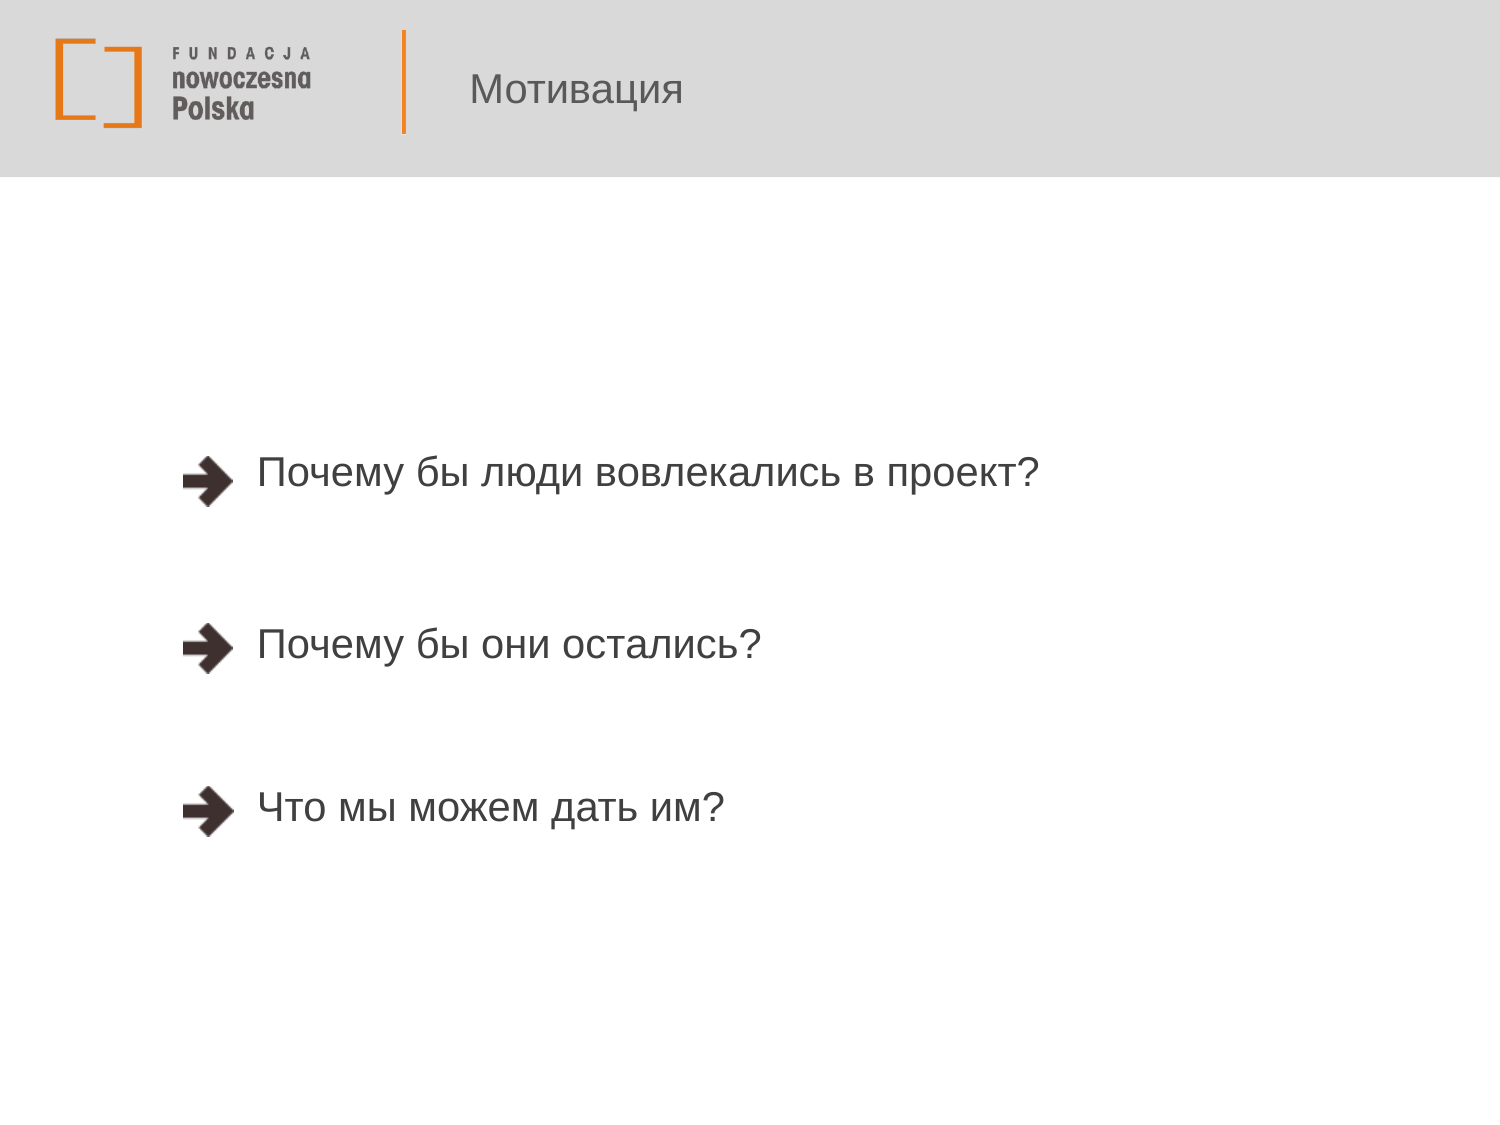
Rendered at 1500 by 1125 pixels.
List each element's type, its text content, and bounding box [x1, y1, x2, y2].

picture [395, 30, 422, 145]
picture [53, 30, 313, 140]
text_box [0, 0, 1500, 178]
text_box Почему бы они остались? [242, 609, 1329, 675]
text_box Что мы можем дать им? [242, 772, 1376, 838]
picture [183, 456, 233, 507]
text_box Почему бы люди вовлекались в проект? [242, 437, 1376, 503]
picture [183, 786, 234, 837]
text_box Мотивация [454, 54, 1046, 120]
picture [183, 623, 233, 674]
